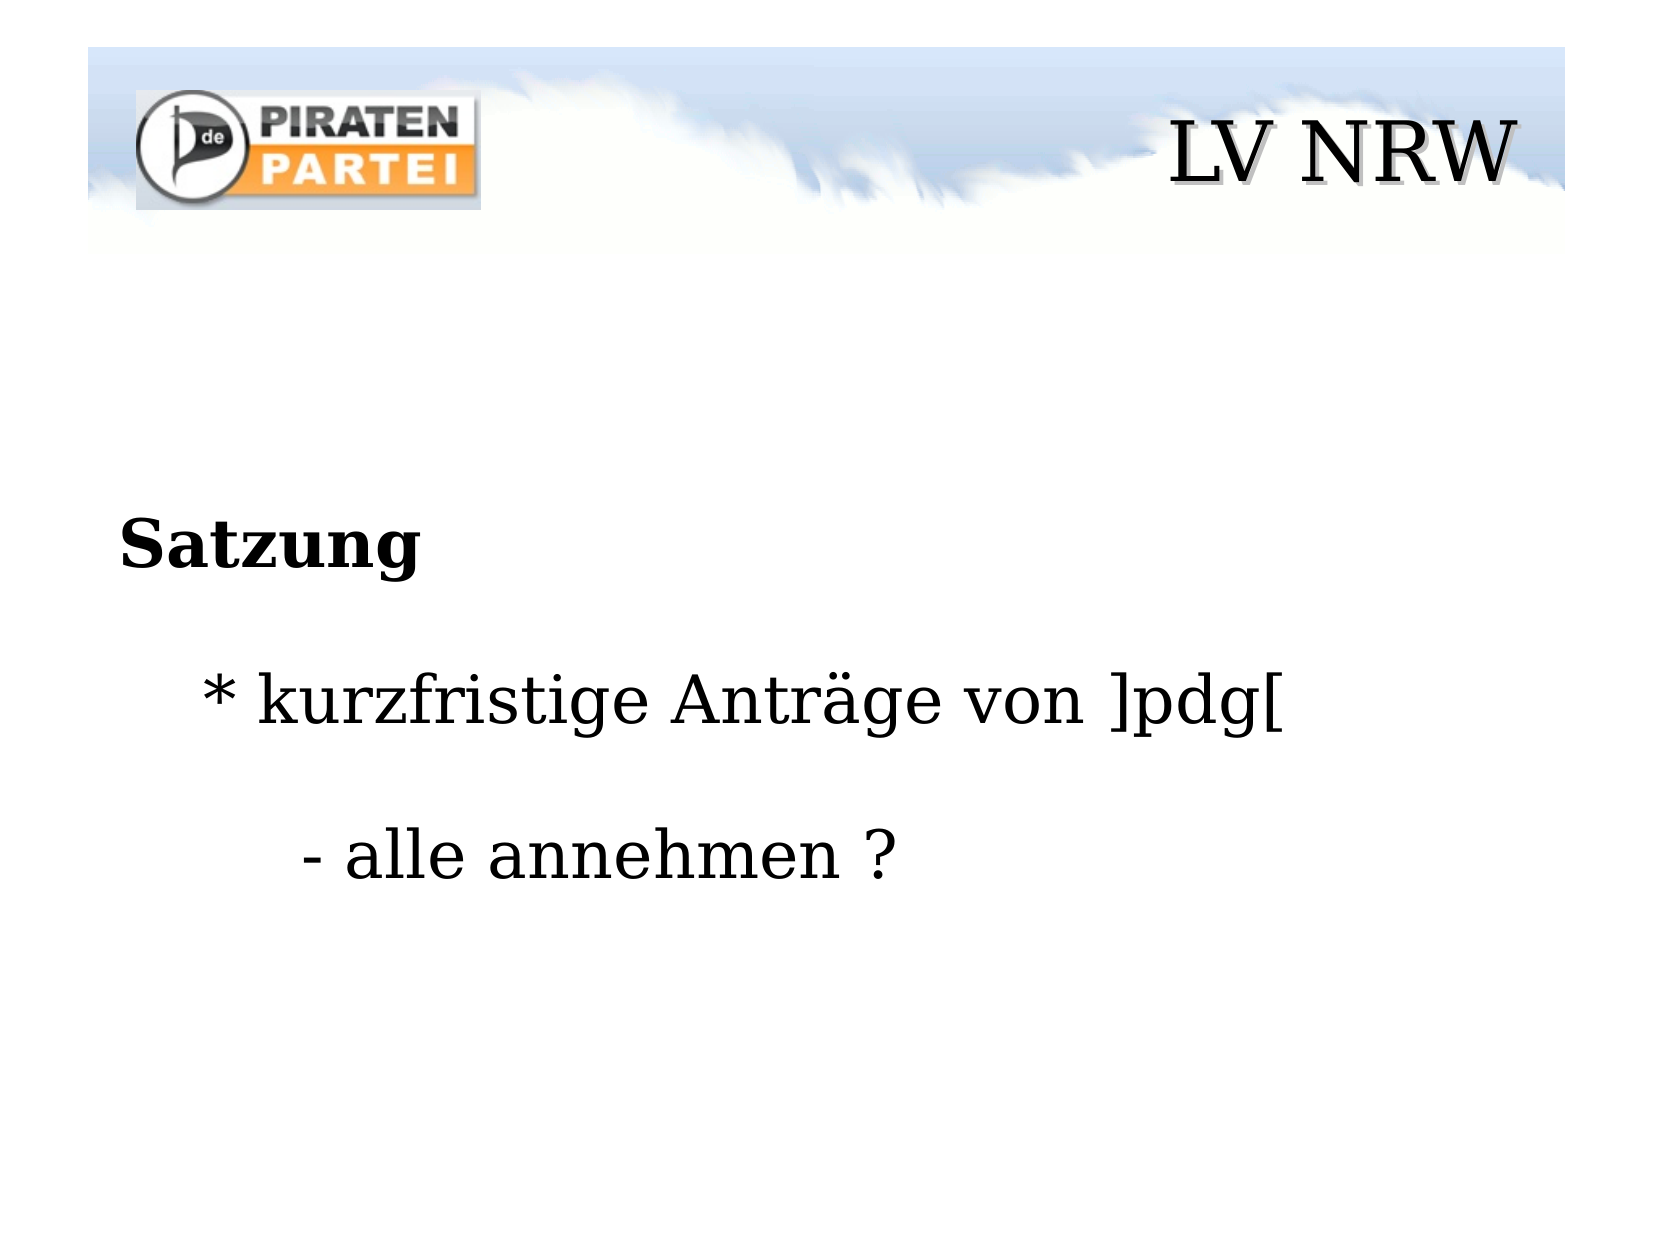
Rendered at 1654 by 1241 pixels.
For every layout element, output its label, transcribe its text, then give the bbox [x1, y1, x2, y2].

title LV NRW [82, 49, 1571, 257]
picture [136, 90, 481, 210]
subtitle Satzung * kurzfristige Anträge von ]pdg[ - alle annehmen ? [82, 297, 1571, 1102]
